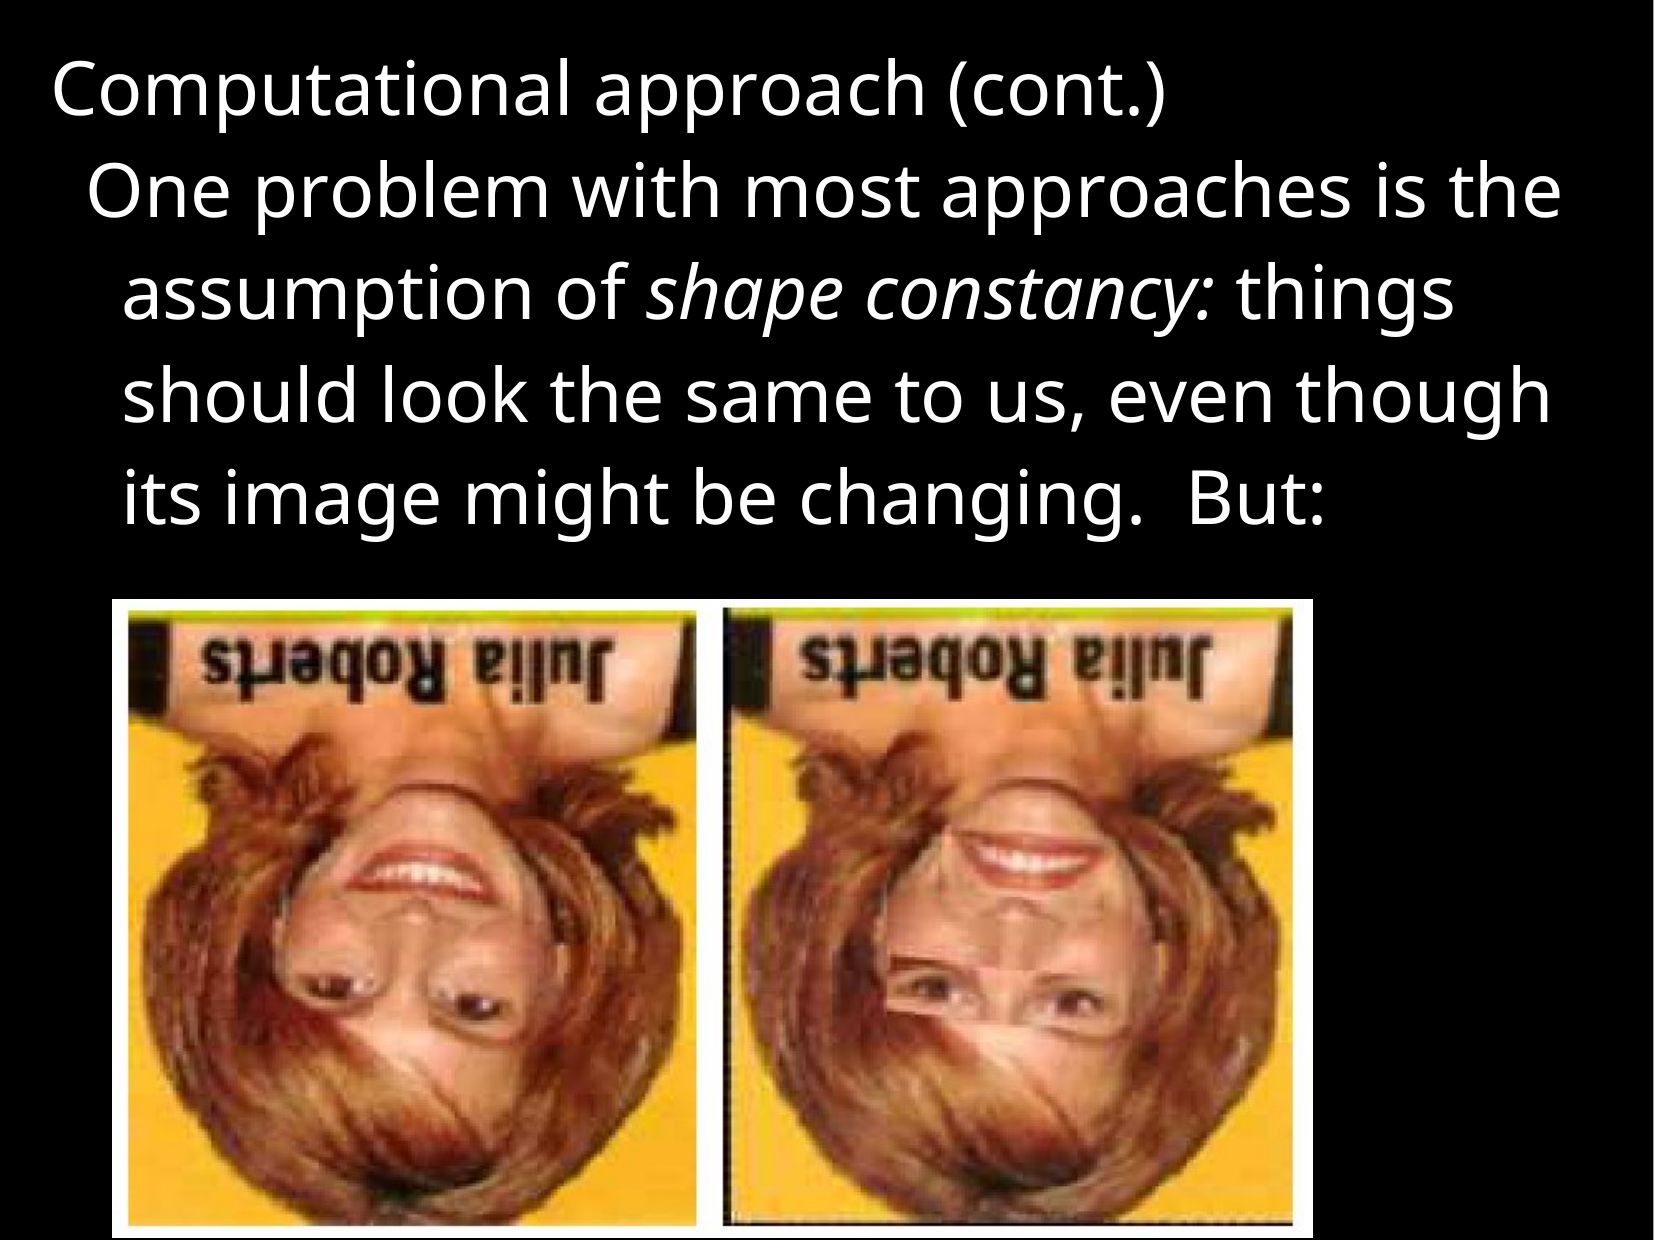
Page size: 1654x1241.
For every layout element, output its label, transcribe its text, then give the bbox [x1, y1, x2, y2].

text_box Computational approach (cont.) One problem with most approaches is the assumption of shape constancy: things should look the same to us, even though its image might be changing. But: [0, 27, 1613, 590]
picture [112, 599, 1313, 1238]
